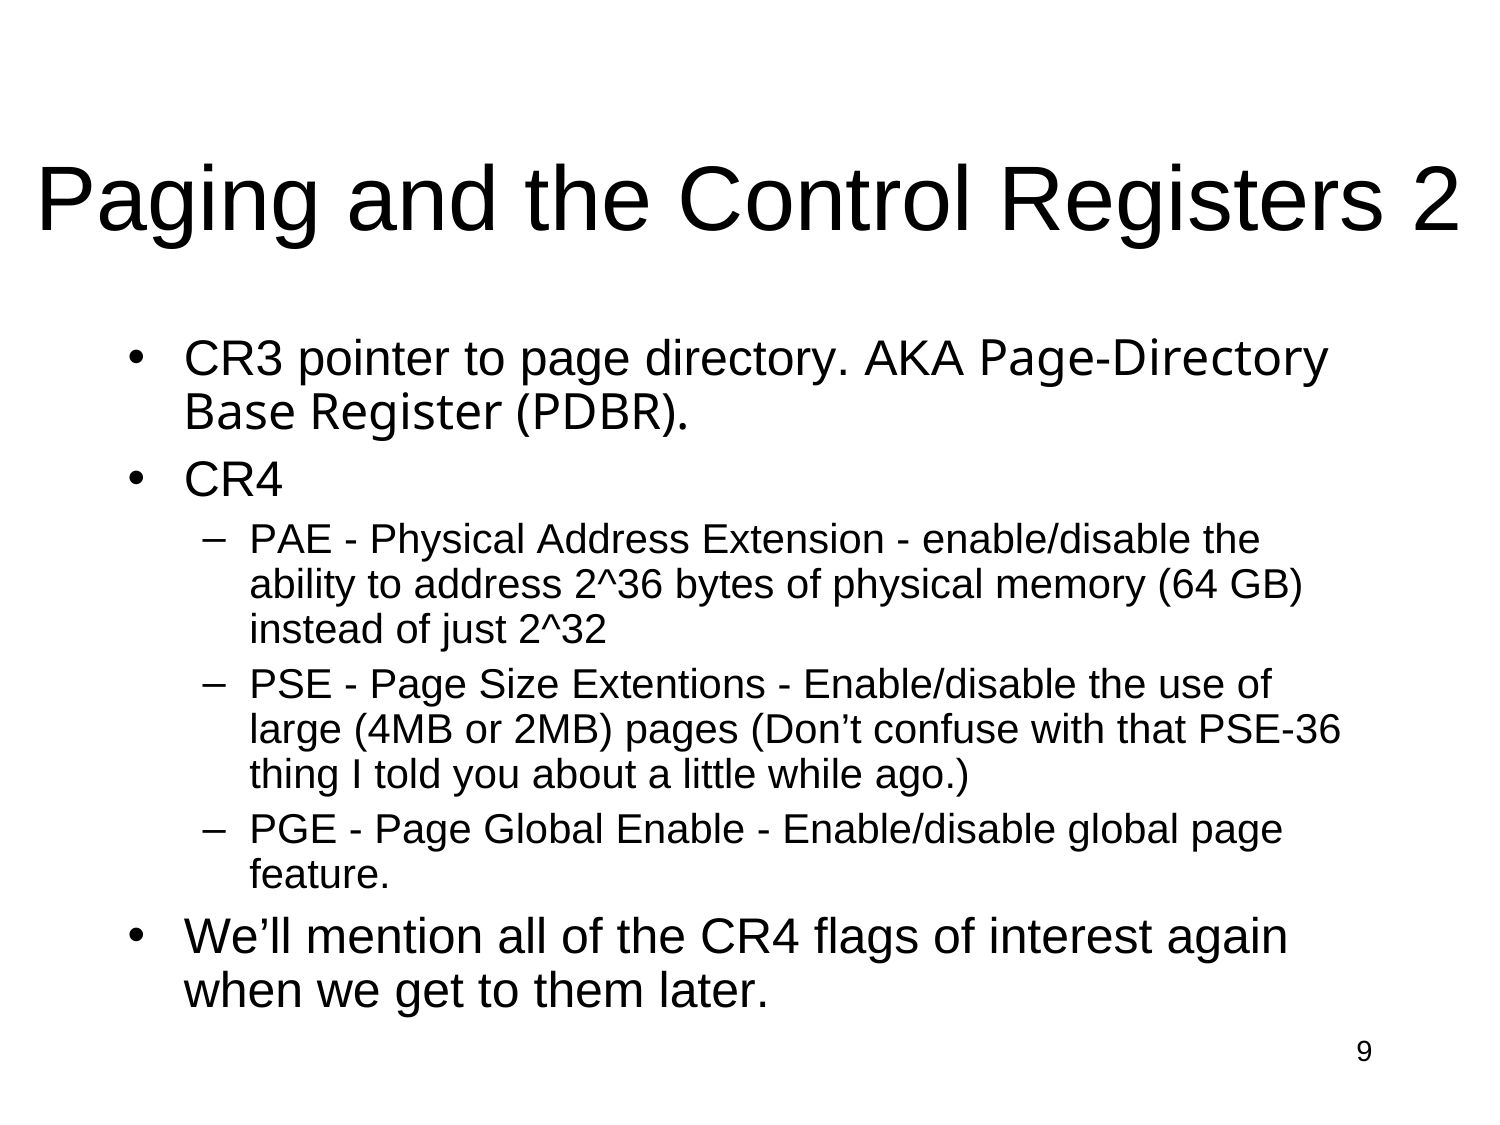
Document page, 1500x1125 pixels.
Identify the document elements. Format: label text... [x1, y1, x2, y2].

list CR3 pointer to page directory. AKA Page-Directory Base Register (PDBR). CR4 PAE - Physical Address Extension - enable/disable the ability to address 2^36 bytes of physical memory (64 GB) instead of just 2^32 PSE - Page Size Extentions - Enable/disable the use of large (4MB or 2MB) pages (Don’t confuse with that PSE-36 thing I told you about a little while ago.) PGE - Page Global Enable - Enable/disable global page feature. We’ll mention all of the CR4 flags of interest again when we get to them later. [112, 324, 1388, 1027]
text_box <number> [1074, 1027, 1388, 1101]
title Paging and the Control Registers 2 [0, 99, 1500, 288]
